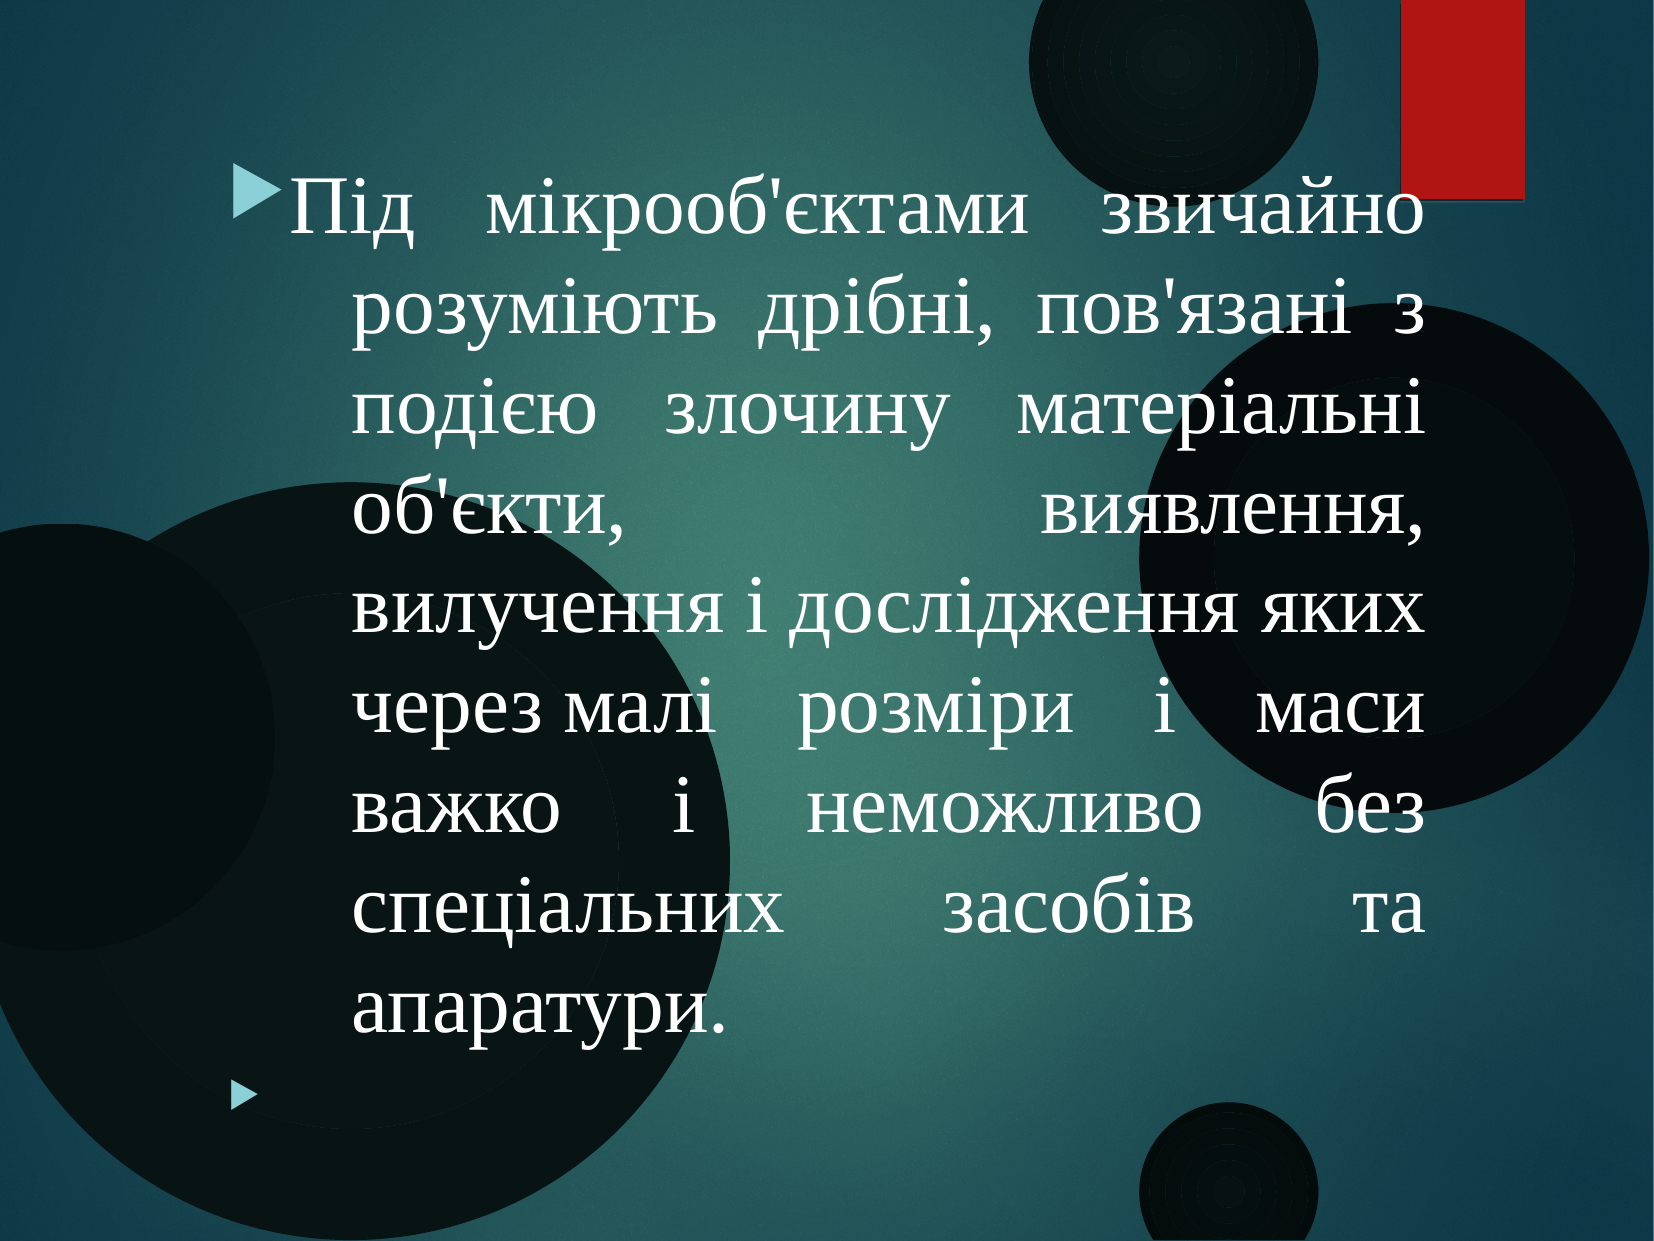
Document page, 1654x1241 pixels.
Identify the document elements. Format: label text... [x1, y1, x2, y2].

list Під мікрооб'єктами звичайно розуміють дрібні, пов'язані з подією злочину матеріальні об'єкти, виявлення, вилучення і дослідження яких через малі розміри і маси важко і неможливо без спеціальних засобів та апаратури. [212, 142, 1443, 1086]
